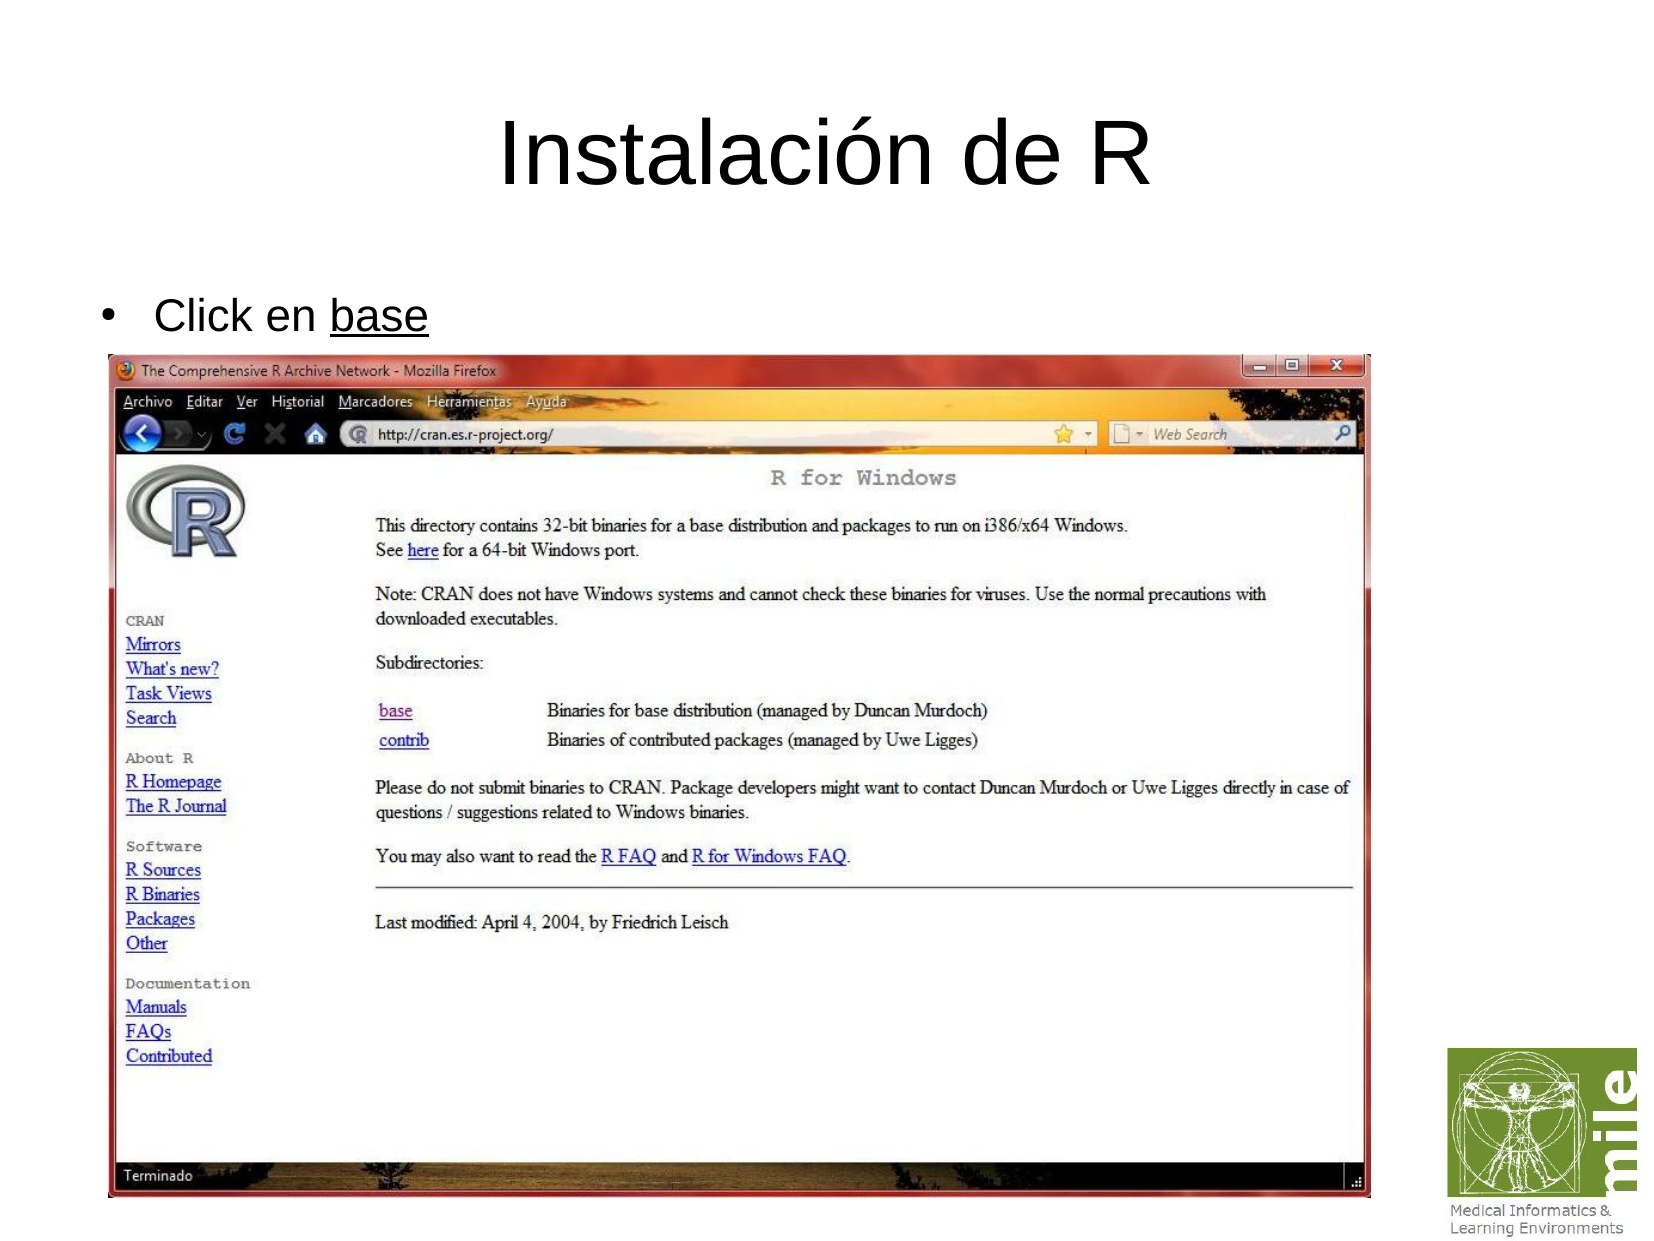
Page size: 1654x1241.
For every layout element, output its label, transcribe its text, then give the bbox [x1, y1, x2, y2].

picture [1440, 1033, 1654, 1241]
title Instalación de R [82, 56, 1571, 250]
picture [108, 354, 1371, 1198]
list Click en base [82, 290, 1571, 1109]
